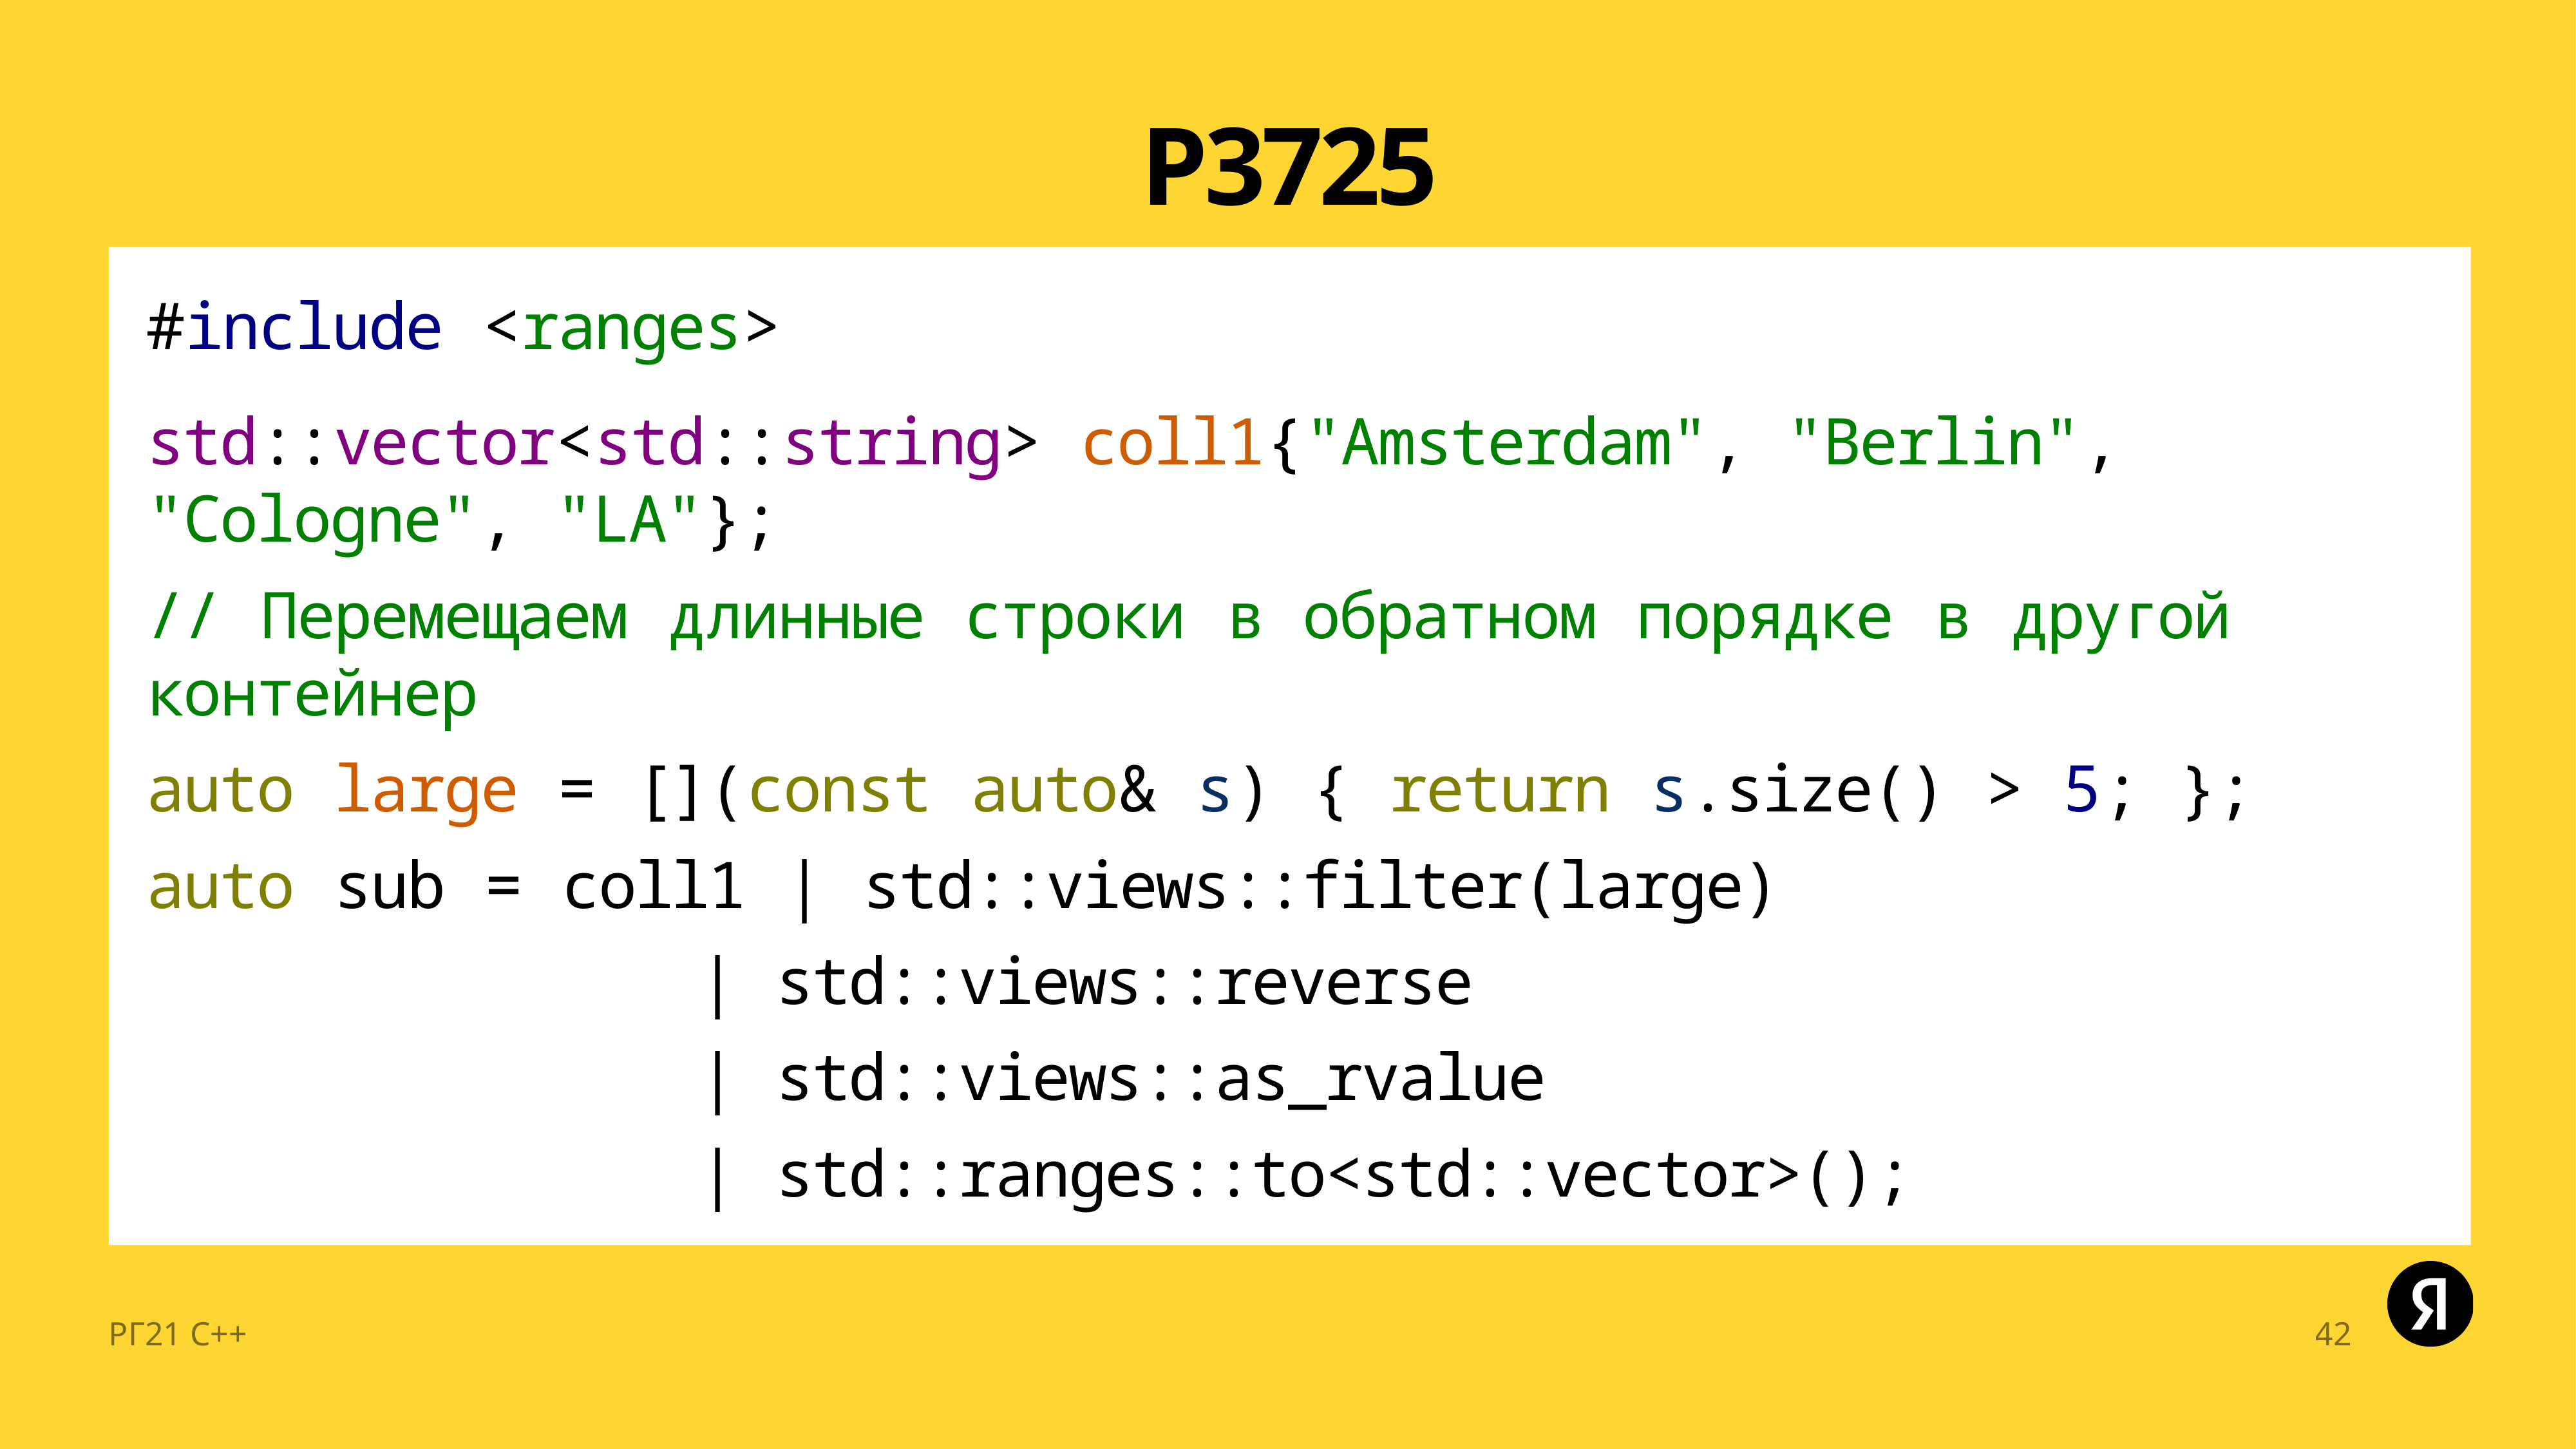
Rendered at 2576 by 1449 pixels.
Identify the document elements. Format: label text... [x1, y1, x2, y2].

picture [2387, 1261, 2474, 1347]
title P3725 [106, 101, 2473, 228]
list #include <ranges> std::vector<std::string> coll1{"Amsterdam", "Berlin", "Cologne", "LA"}; // Перемещаем длинные строки в обратном порядке в другой контейнер auto large = [](const auto& s) { return s.size() > 5; }; auto sub = coll1 | std::views::filter(large) | std::views::reverse | std::views::as_rvalue | std::ranges::to<std::vector>(); [108, 247, 2471, 1245]
